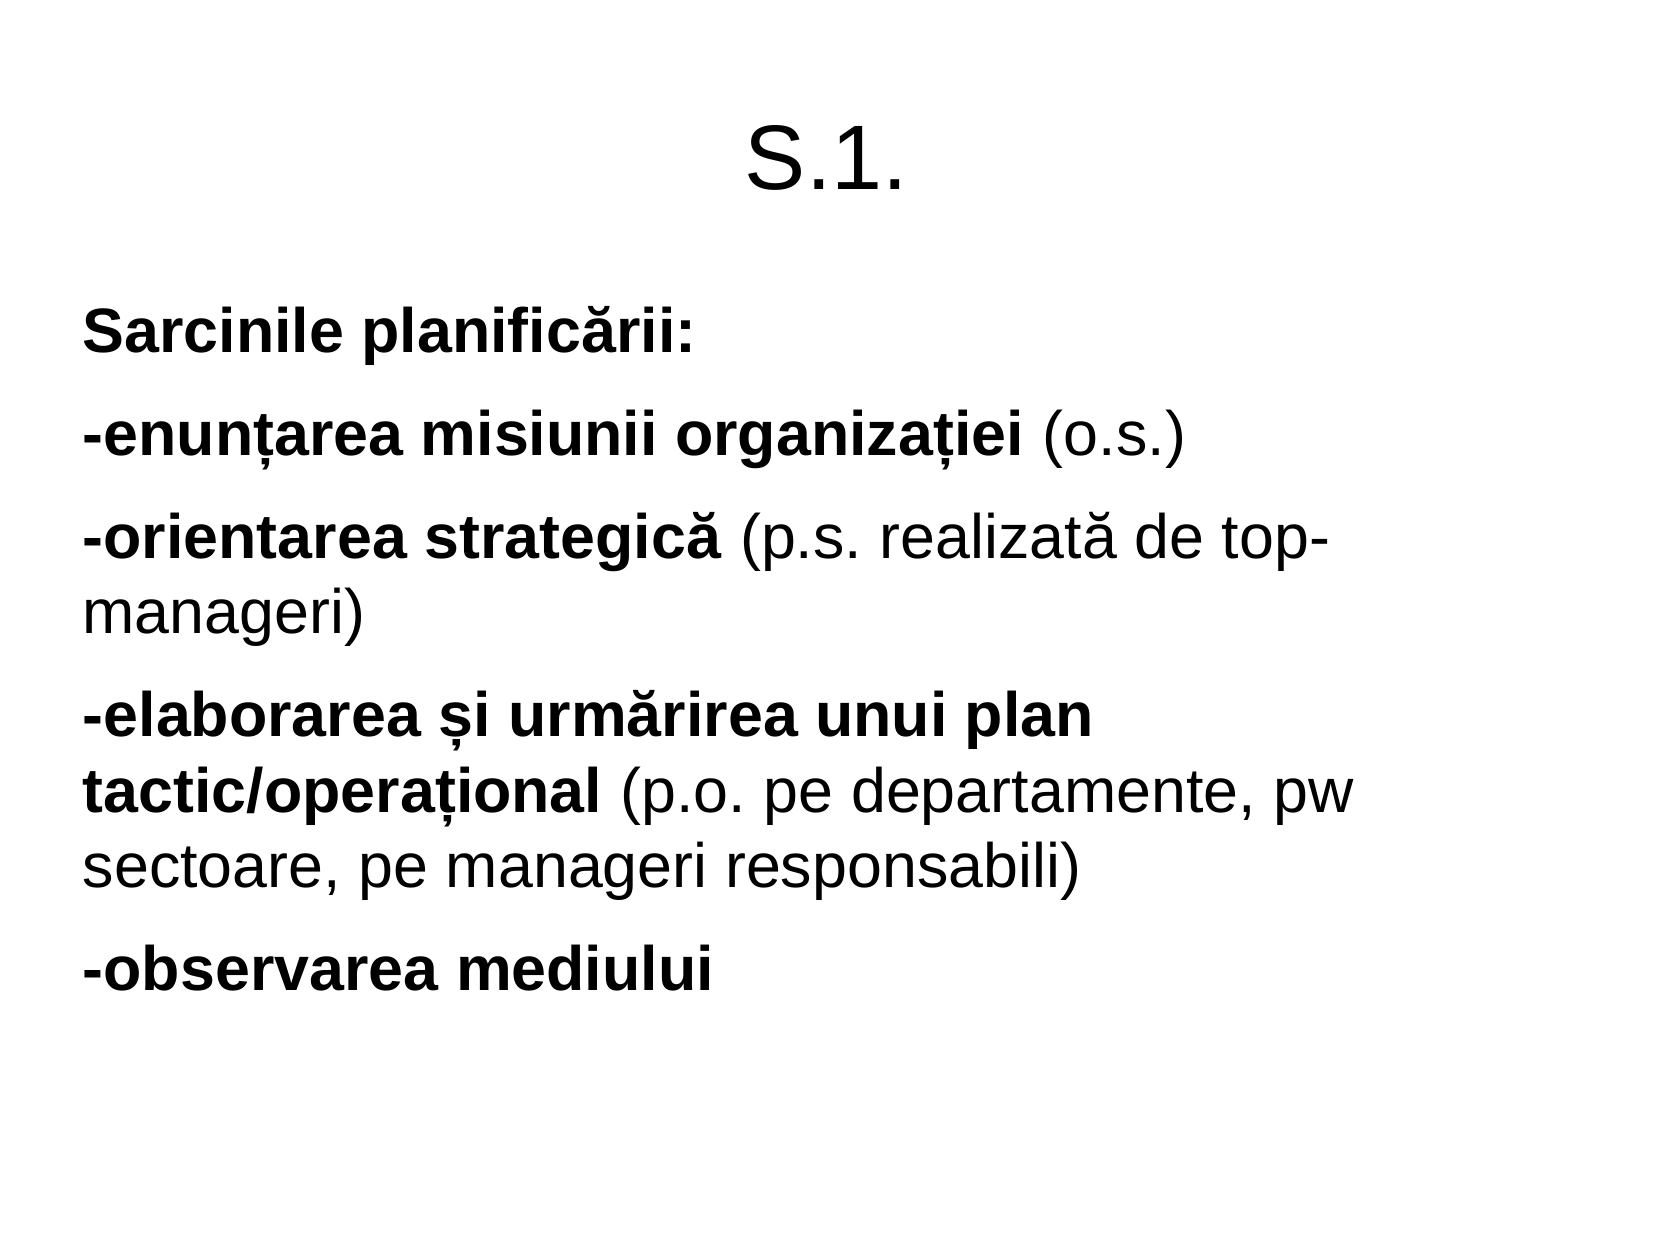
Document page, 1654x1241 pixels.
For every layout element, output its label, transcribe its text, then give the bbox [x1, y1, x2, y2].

title S.1. [82, 49, 1571, 257]
list Sarcinile planificării: -enunțarea misiunii organizației (o.s.) -orientarea strategică (p.s. realizată de top-manageri) -elaborarea și urmărirea unui plan tactic/operațional (p.o. pe departamente, pw sectoare, pe manageri responsabili) -observarea mediului [82, 290, 1571, 1010]
